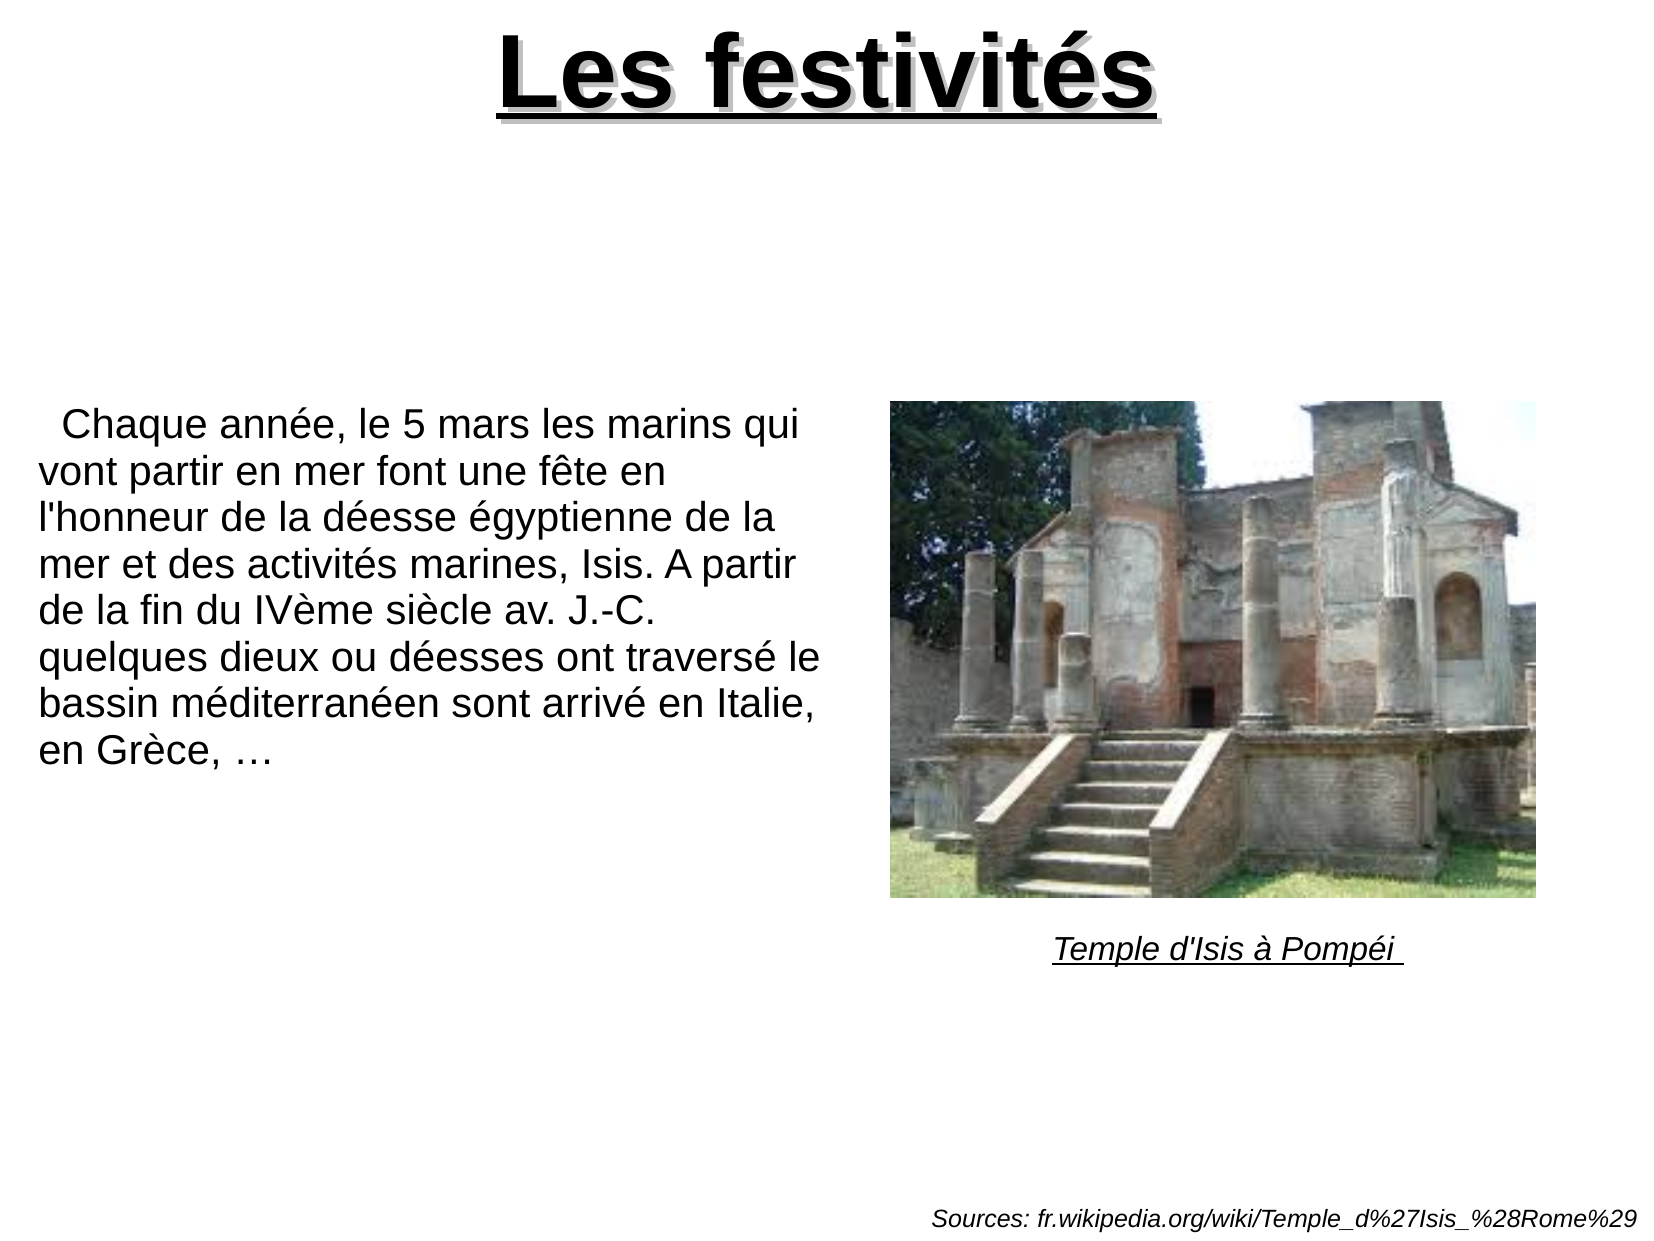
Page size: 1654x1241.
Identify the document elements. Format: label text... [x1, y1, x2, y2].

text_box Sources: fr.wikipedia.org/wiki/Temple_d%27Isis_%28Rome%29 [850, 1197, 1654, 1241]
picture [890, 401, 1536, 898]
text_box Les festivités [0, 5, 1654, 138]
text_box Temple d'Isis à Pompéi [826, 923, 1630, 976]
text_box Chaque année, le 5 mars les marins qui vont partir en mer font une fête en l'honneur de la déesse égyptienne de la mer et des activités marines, Isis. A partir de la fin du IVème siècle av. J.-C. quelques dieux ou déesses ont traversé le bassin méditerranéen sont arrivé en Italie, en Grèce, … [23, 393, 851, 827]
